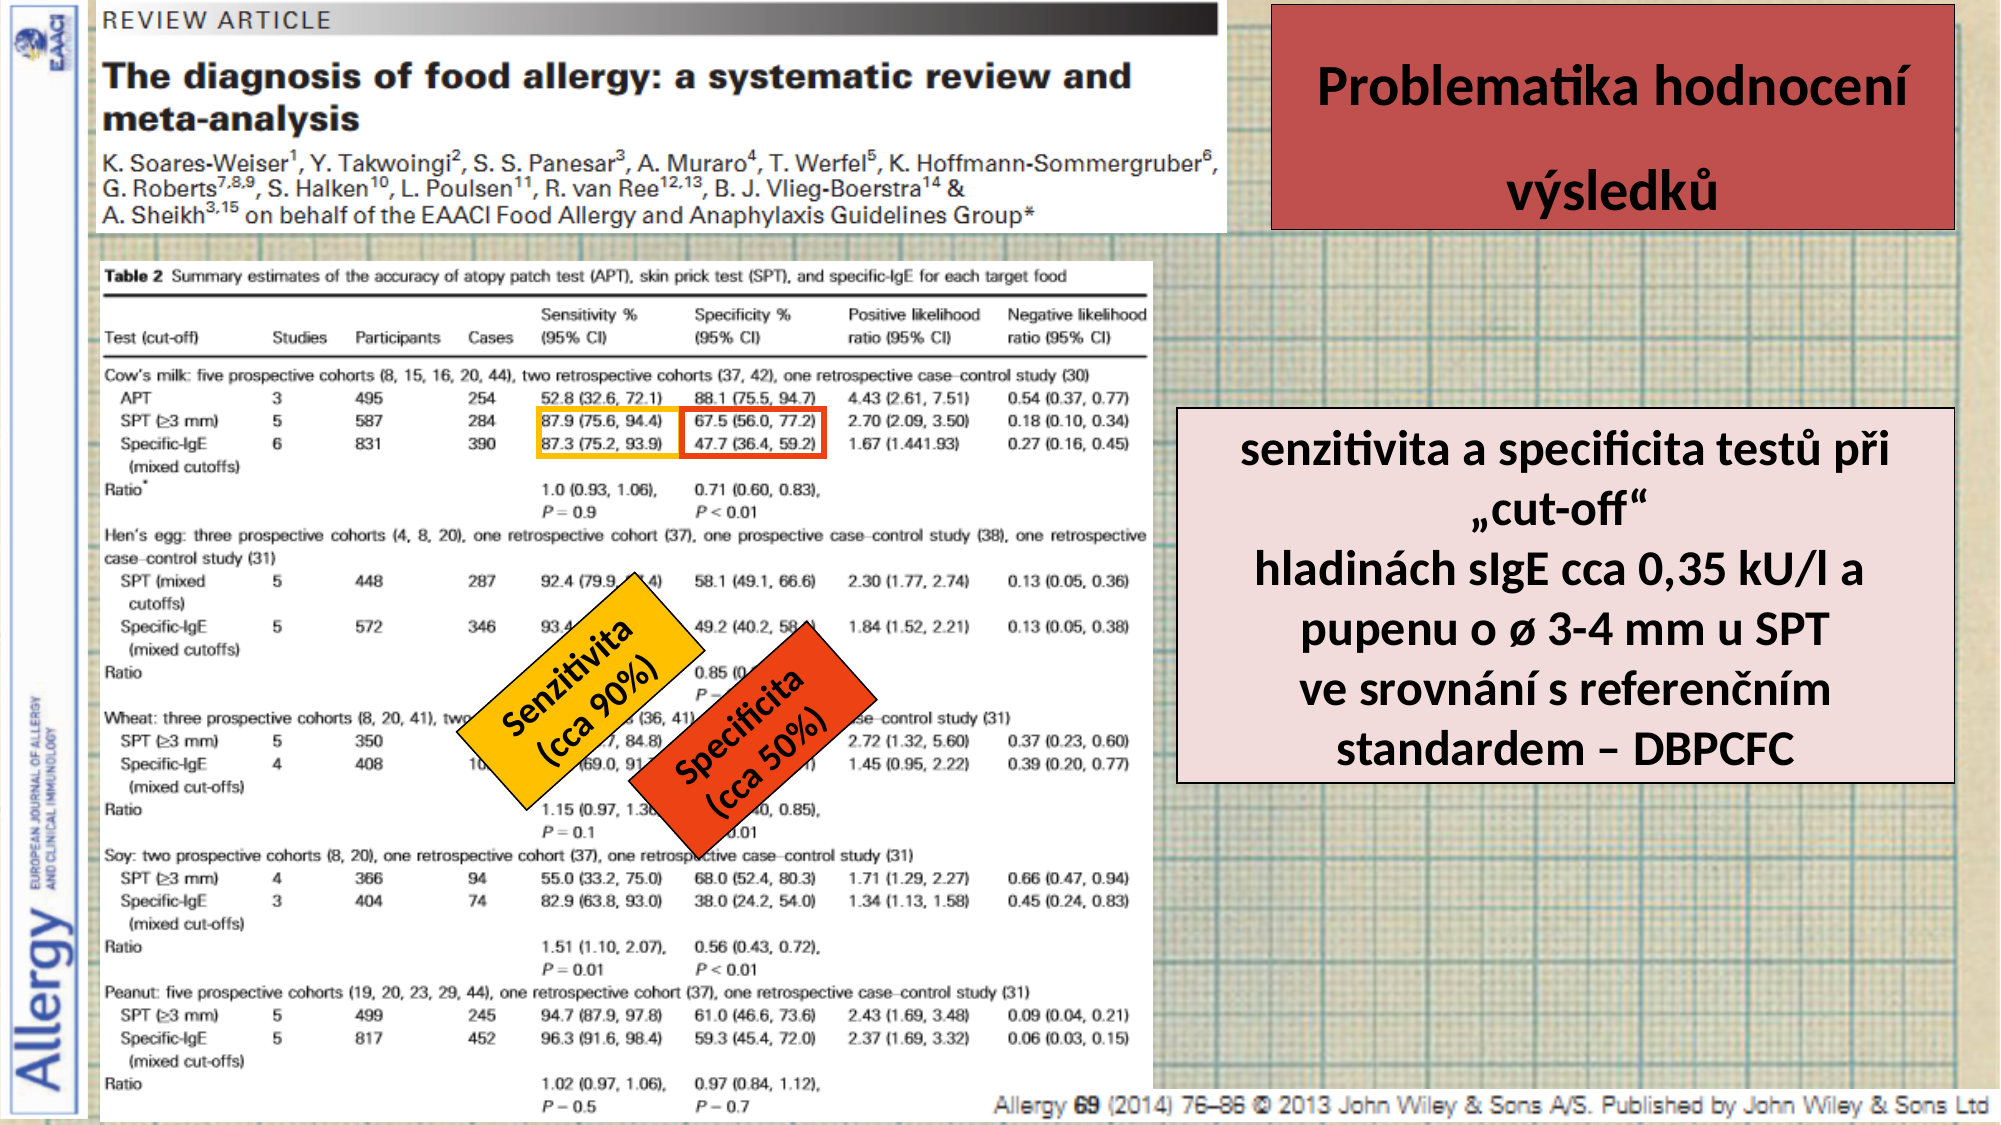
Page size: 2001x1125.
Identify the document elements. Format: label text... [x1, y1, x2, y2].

text_box Specificita (cca 50%) [628, 621, 877, 860]
text_box Problematika hodnocení výsledků [1272, 4, 1954, 229]
text_box senzitivita a specificita testů při „cut-off“ hladinách sIgE cca 0,35 kU/l a pupenu o ø 3-4 mm u SPT ve srovnání s referenčním standardem – DBPCFC [1177, 408, 1954, 783]
text_box Senzitivita (cca 90%) [456, 572, 705, 811]
picture [0, 0, 2000, 1125]
